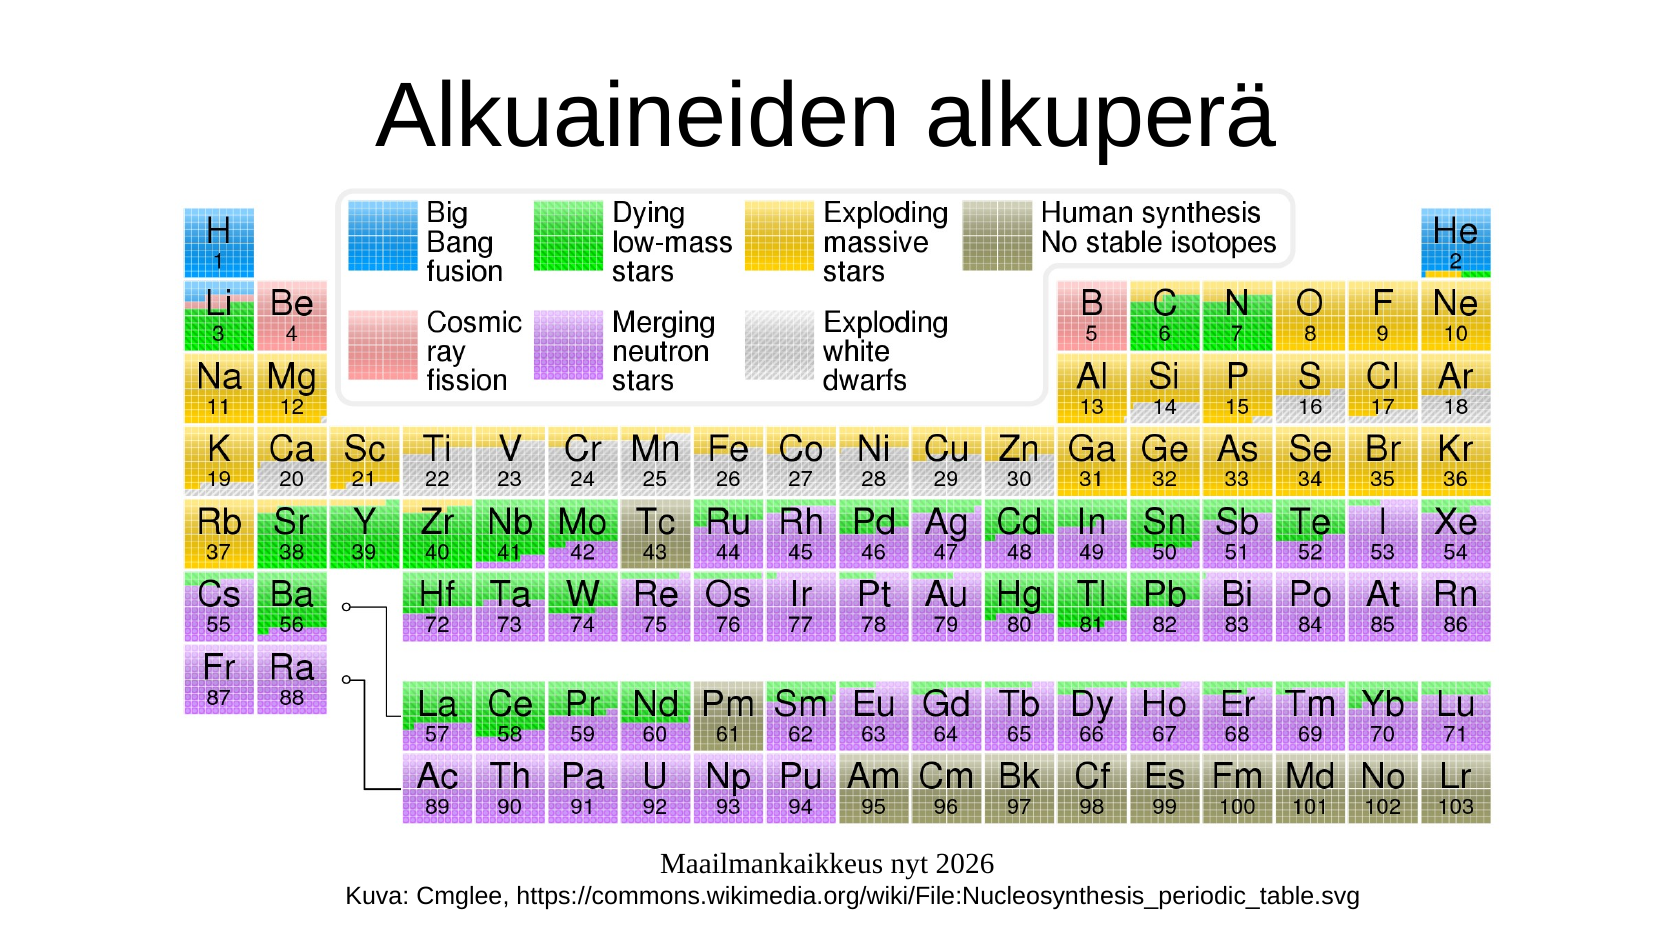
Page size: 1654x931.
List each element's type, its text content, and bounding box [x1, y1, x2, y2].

picture [175, 193, 1499, 839]
title Alkuaineiden alkuperä [82, 37, 1571, 193]
text_box Kuva: Cmglee, https://commons.wikimedia.org/wiki/File:Nucleosynthesis_periodic_table.svg [330, 874, 1378, 917]
